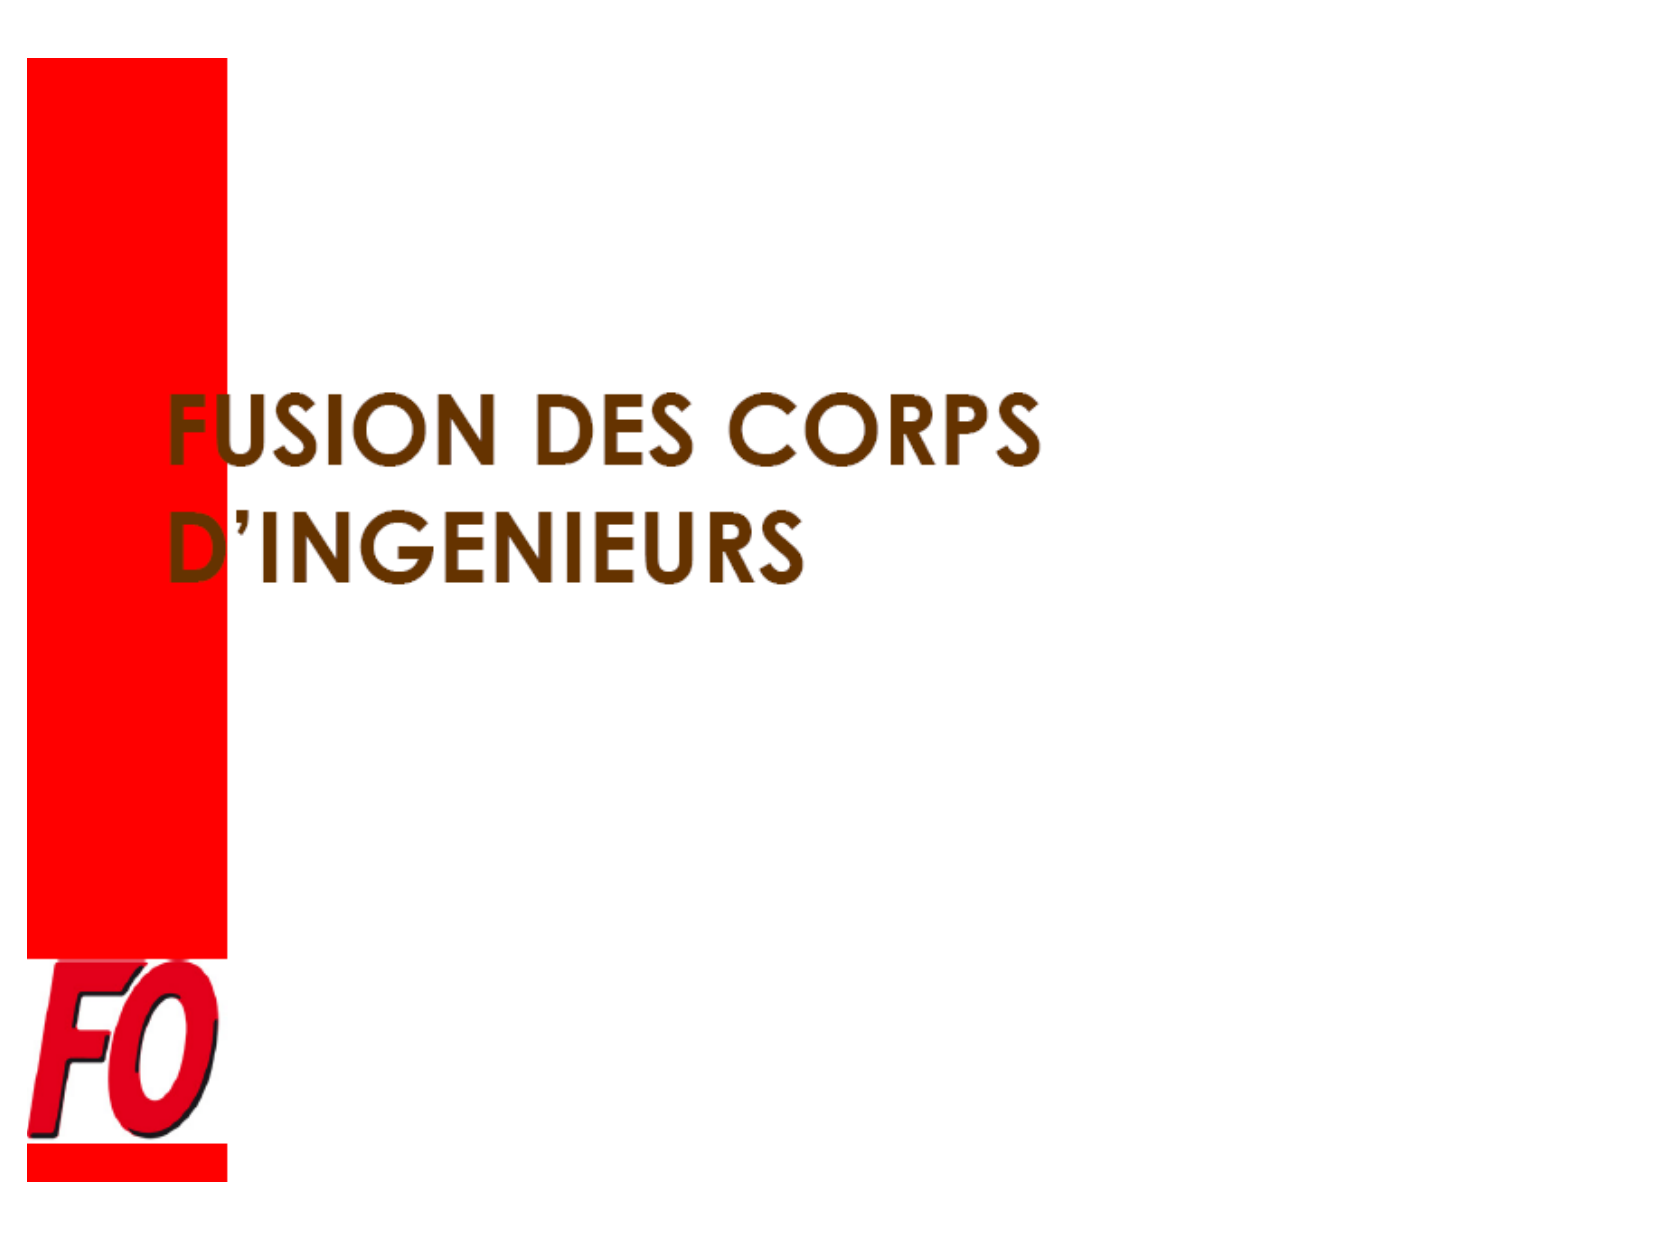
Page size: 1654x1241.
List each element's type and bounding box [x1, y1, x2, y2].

picture [27, 58, 1618, 1182]
